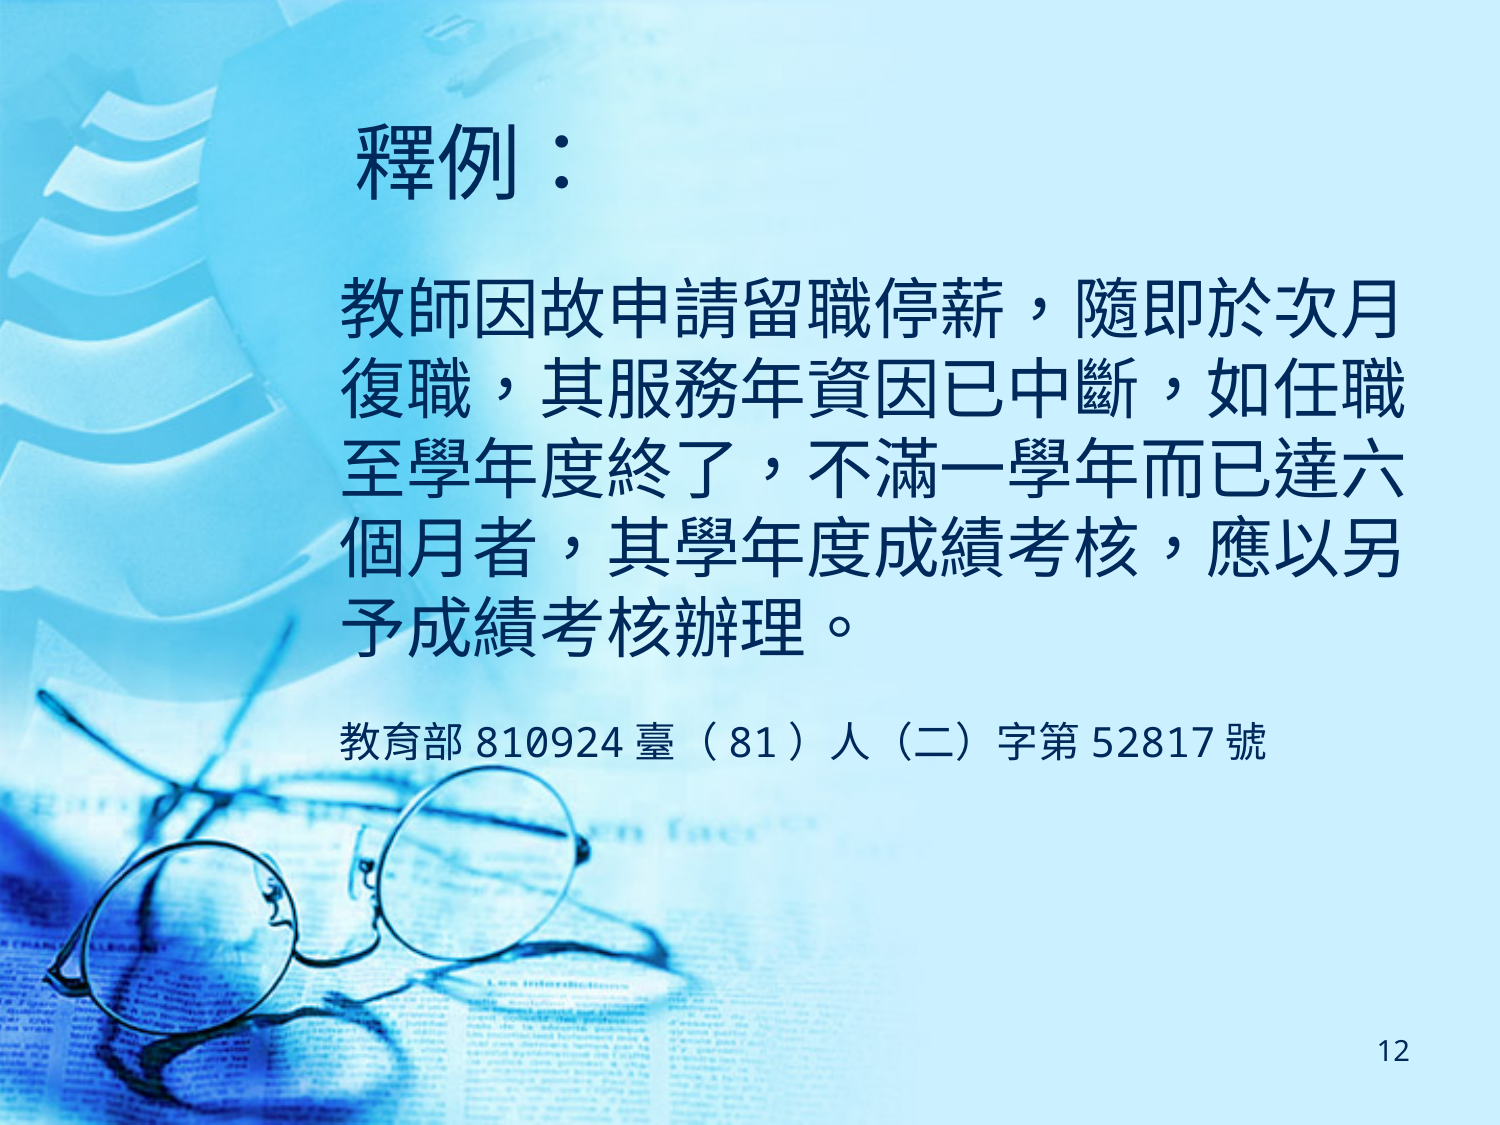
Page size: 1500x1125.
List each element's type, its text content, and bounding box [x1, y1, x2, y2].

text_box 釋例： [301, 66, 658, 254]
text_box 教師因故申請留職停薪，隨即於次月復職，其服務年資因已中斷，如任職至學年度終了，不滿一學年而已達六個月者，其學年度成績考核，應以另予成績考核辦理。 教育部810924臺（81）人（二）字第52817號 [324, 255, 1454, 788]
picture [0, 0, 1500, 1125]
